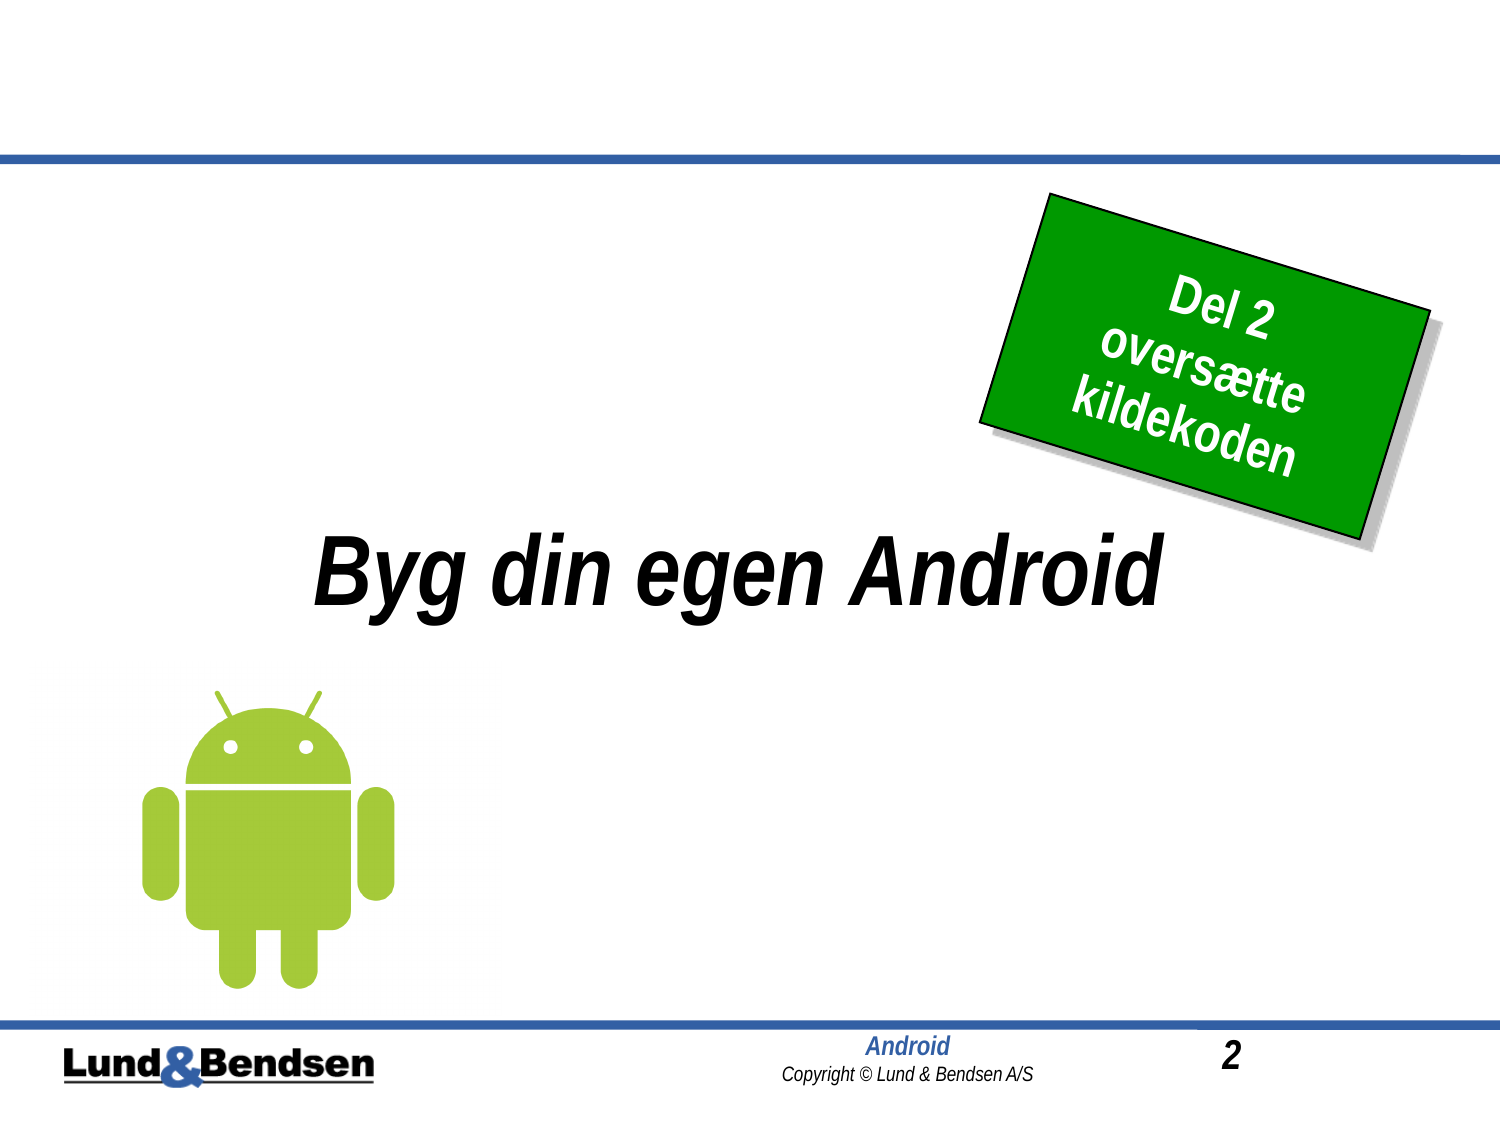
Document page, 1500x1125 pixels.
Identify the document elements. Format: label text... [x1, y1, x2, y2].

text_box Del 2 oversætte kildekoden [979, 193, 1431, 540]
picture [29, 661, 502, 1016]
title Byg din egen Android [112, 497, 1388, 633]
picture [61, 1043, 377, 1091]
